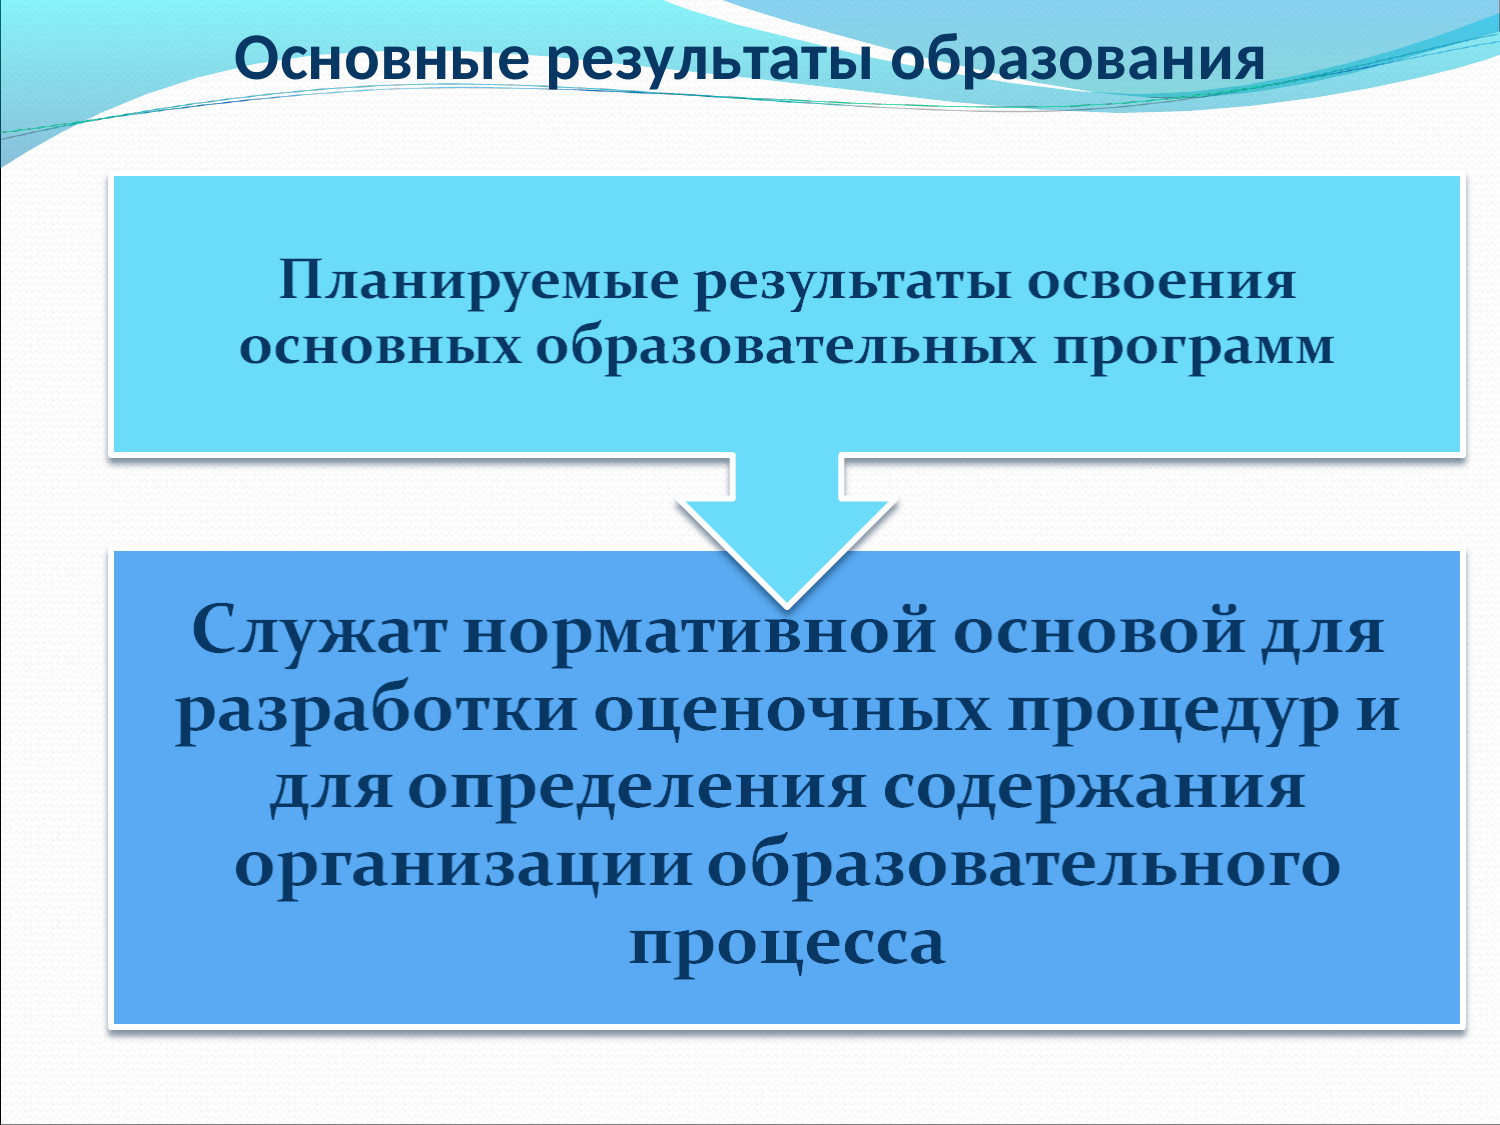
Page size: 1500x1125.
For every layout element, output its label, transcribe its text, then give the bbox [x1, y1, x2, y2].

text_box [97, 165, 1477, 1079]
title Основные результаты образования [76, 0, 1427, 173]
picture [0, 0, 1500, 1125]
